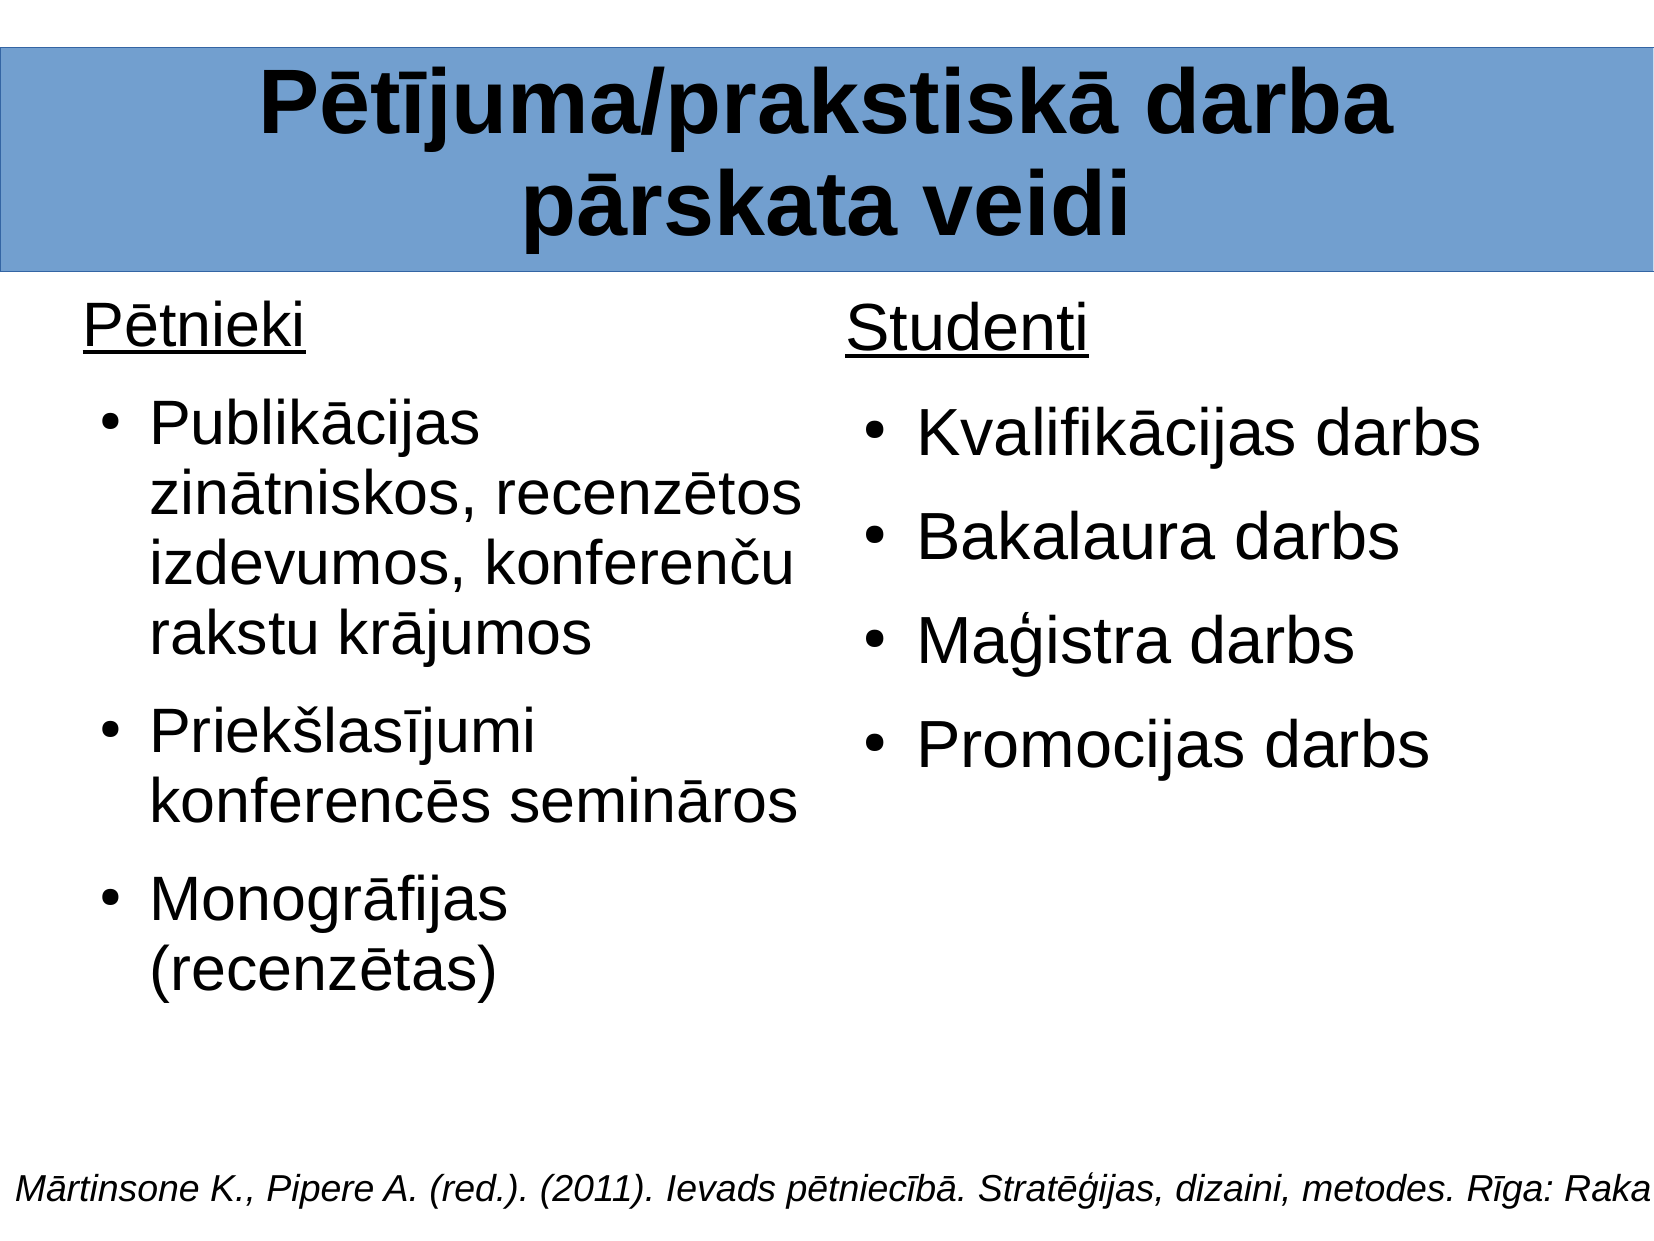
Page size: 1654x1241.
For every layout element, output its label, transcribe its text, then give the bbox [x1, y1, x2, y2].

text_box [0, 47, 1654, 272]
list Studenti Kvalifikācijas darbs Bakalaura darbs Maģistra darbs Promocijas darbs [845, 290, 1572, 1010]
title Pētījuma/prakstiskā darba pārskata veidi [82, 49, 1571, 257]
list Pētnieki Publikācijas zinātniskos, recenzētos izdevumos, konferenču rakstu krājumos Priekšlasījumi konferencēs semināros Monogrāfijas (recenzētas) [82, 290, 809, 1010]
text_box Mārtinsone K., Pipere A. (red.). (2011). Ievads pētniecībā. Stratēģijas, dizaini, metodes. Rīga: Raka [0, 1159, 1654, 1217]
